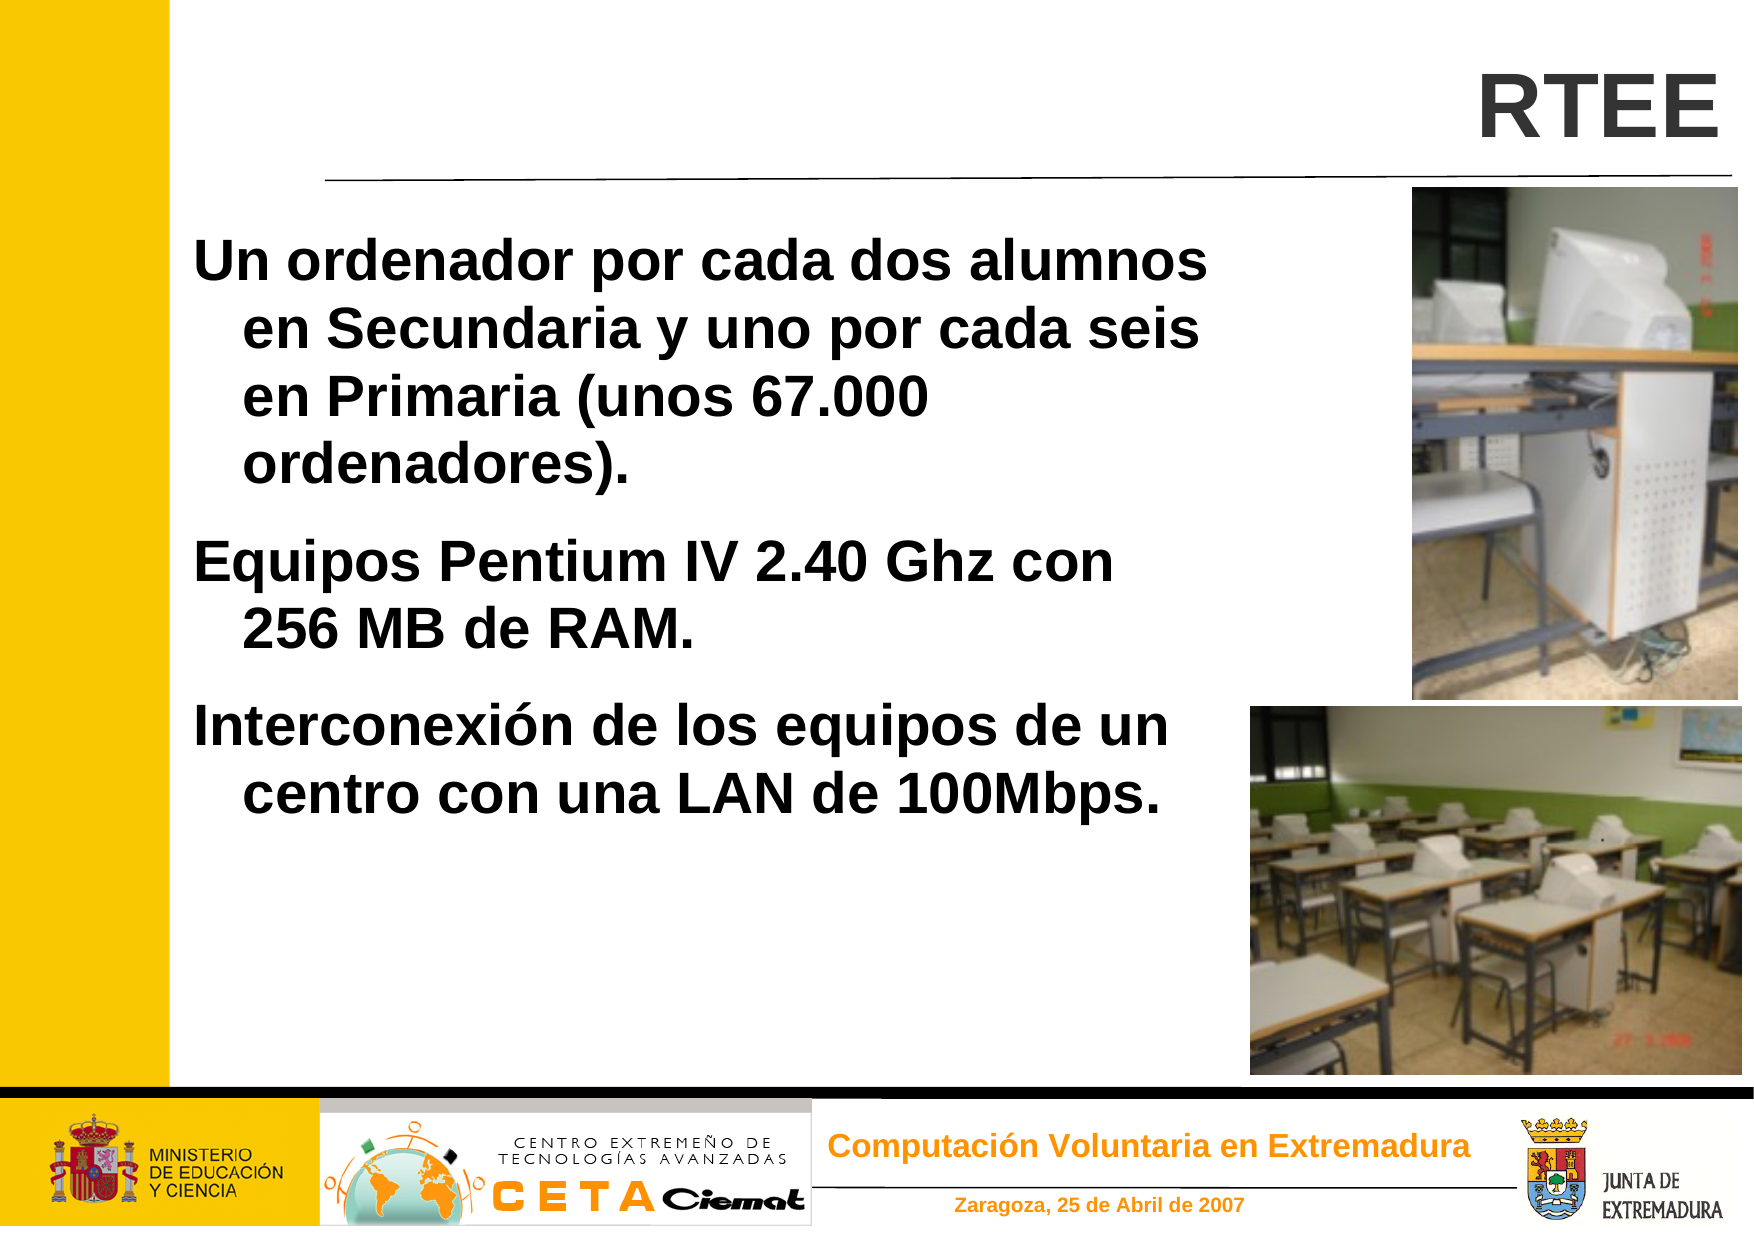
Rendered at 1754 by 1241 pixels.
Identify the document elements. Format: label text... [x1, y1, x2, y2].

picture [1412, 187, 1738, 700]
picture [1517, 1109, 1732, 1227]
picture [1250, 706, 1742, 1075]
list Un ordenador por cada dos alumnos en Secundaria y uno por cada seis en Primaria (unos 67.000 ordenadores). Equipos Pentium IV 2.40 Ghz con 256 MB de RAM. Interconexión de los equipos de un centro con una LAN de 100Mbps. [176, 225, 1211, 971]
title RTEE [146, 0, 1722, 219]
picture [0, 1098, 812, 1226]
